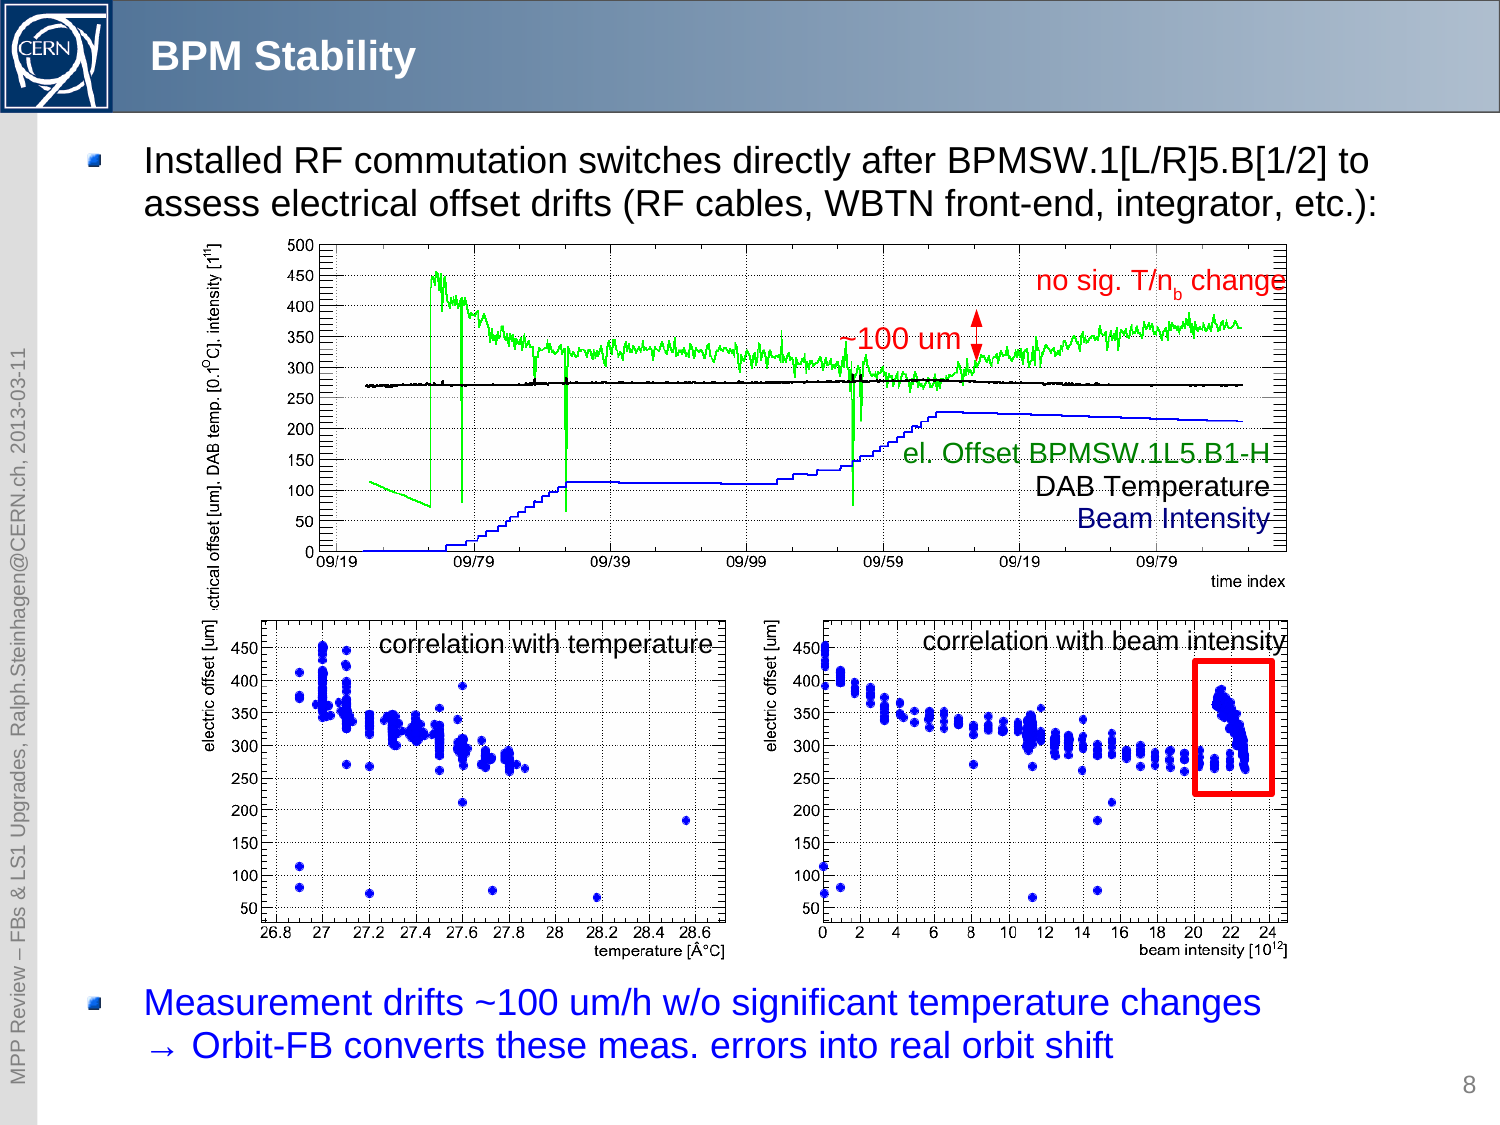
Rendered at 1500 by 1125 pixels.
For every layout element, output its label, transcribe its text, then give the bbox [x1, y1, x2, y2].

text_box correlation with temperature [363, 621, 728, 667]
text_box no sig. T/nb change [1021, 256, 1302, 312]
picture [173, 229, 1320, 975]
text_box correlation with beam intensity [907, 618, 1301, 664]
text_box ~100 um [823, 313, 978, 364]
picture [0, 0, 113, 113]
text_box el. Offset BPMSW.1L5.B1-H DAB Temperature Beam Intensity [834, 429, 1286, 557]
list Installed RF commutation switches directly after BPMSW.1[L/R]5.B[1/2] to assess electrical offset drifts (RF cables, WBTN front-end, integrator, etc.): Measurement drifts ~100 um/h w/o significant temperature changes → Orbit-FB converts these meas. errors into real orbit shift [87, 137, 1438, 1068]
title BPM Stability [150, 0, 1201, 113]
